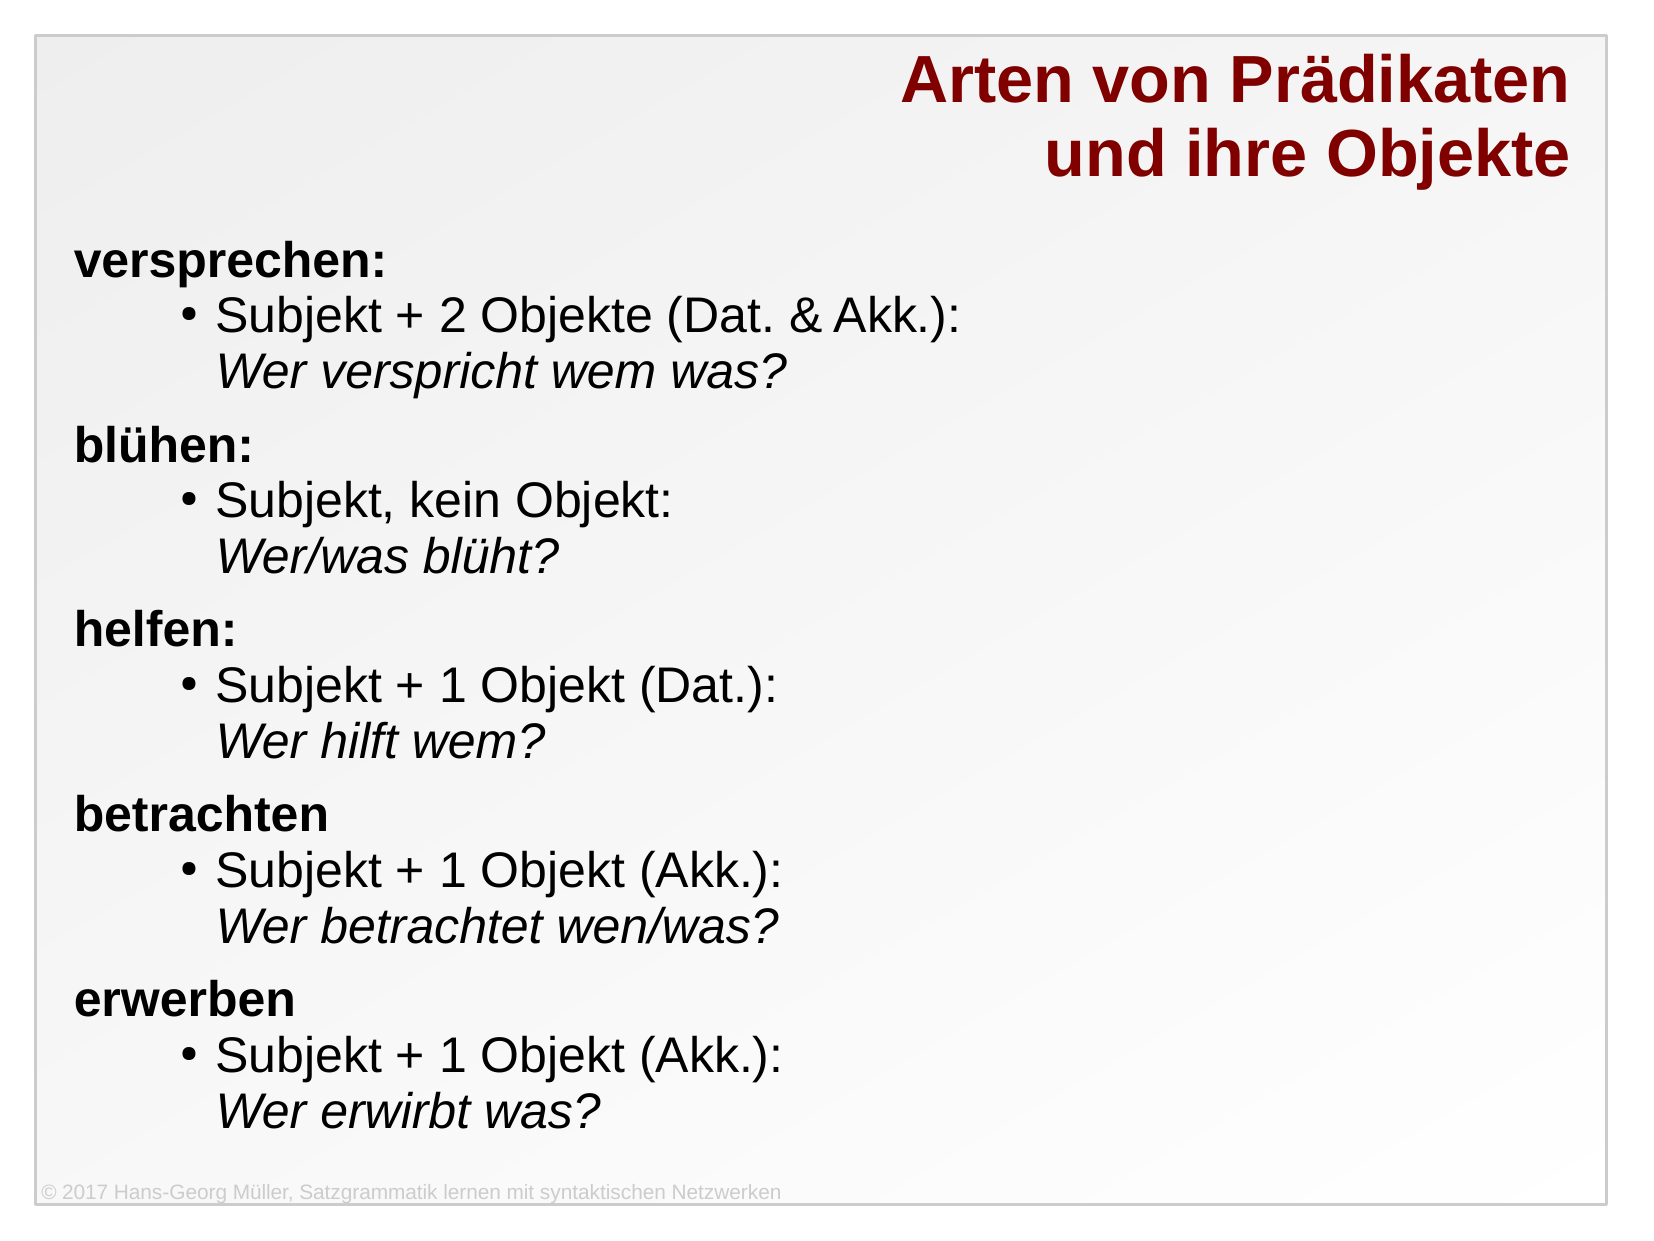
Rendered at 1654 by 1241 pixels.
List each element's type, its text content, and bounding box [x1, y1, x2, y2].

text_box versprechen: Subjekt + 2 Objekte (Dat. & Akk.): Wer verspricht wem was? blühen: Subjekt, kein Objekt: Wer/was blüht? helfen: Subjekt + 1 Objekt (Dat.): Wer hilft wem? betrachten Subjekt + 1 Objekt (Akk.): Wer betrachtet wen/was? erwerben Subjekt + 1 Objekt (Akk.): Wer erwirbt was? [59, 224, 1548, 1212]
title Arten von Prädikaten und ihre Objekte [82, 41, 1571, 192]
